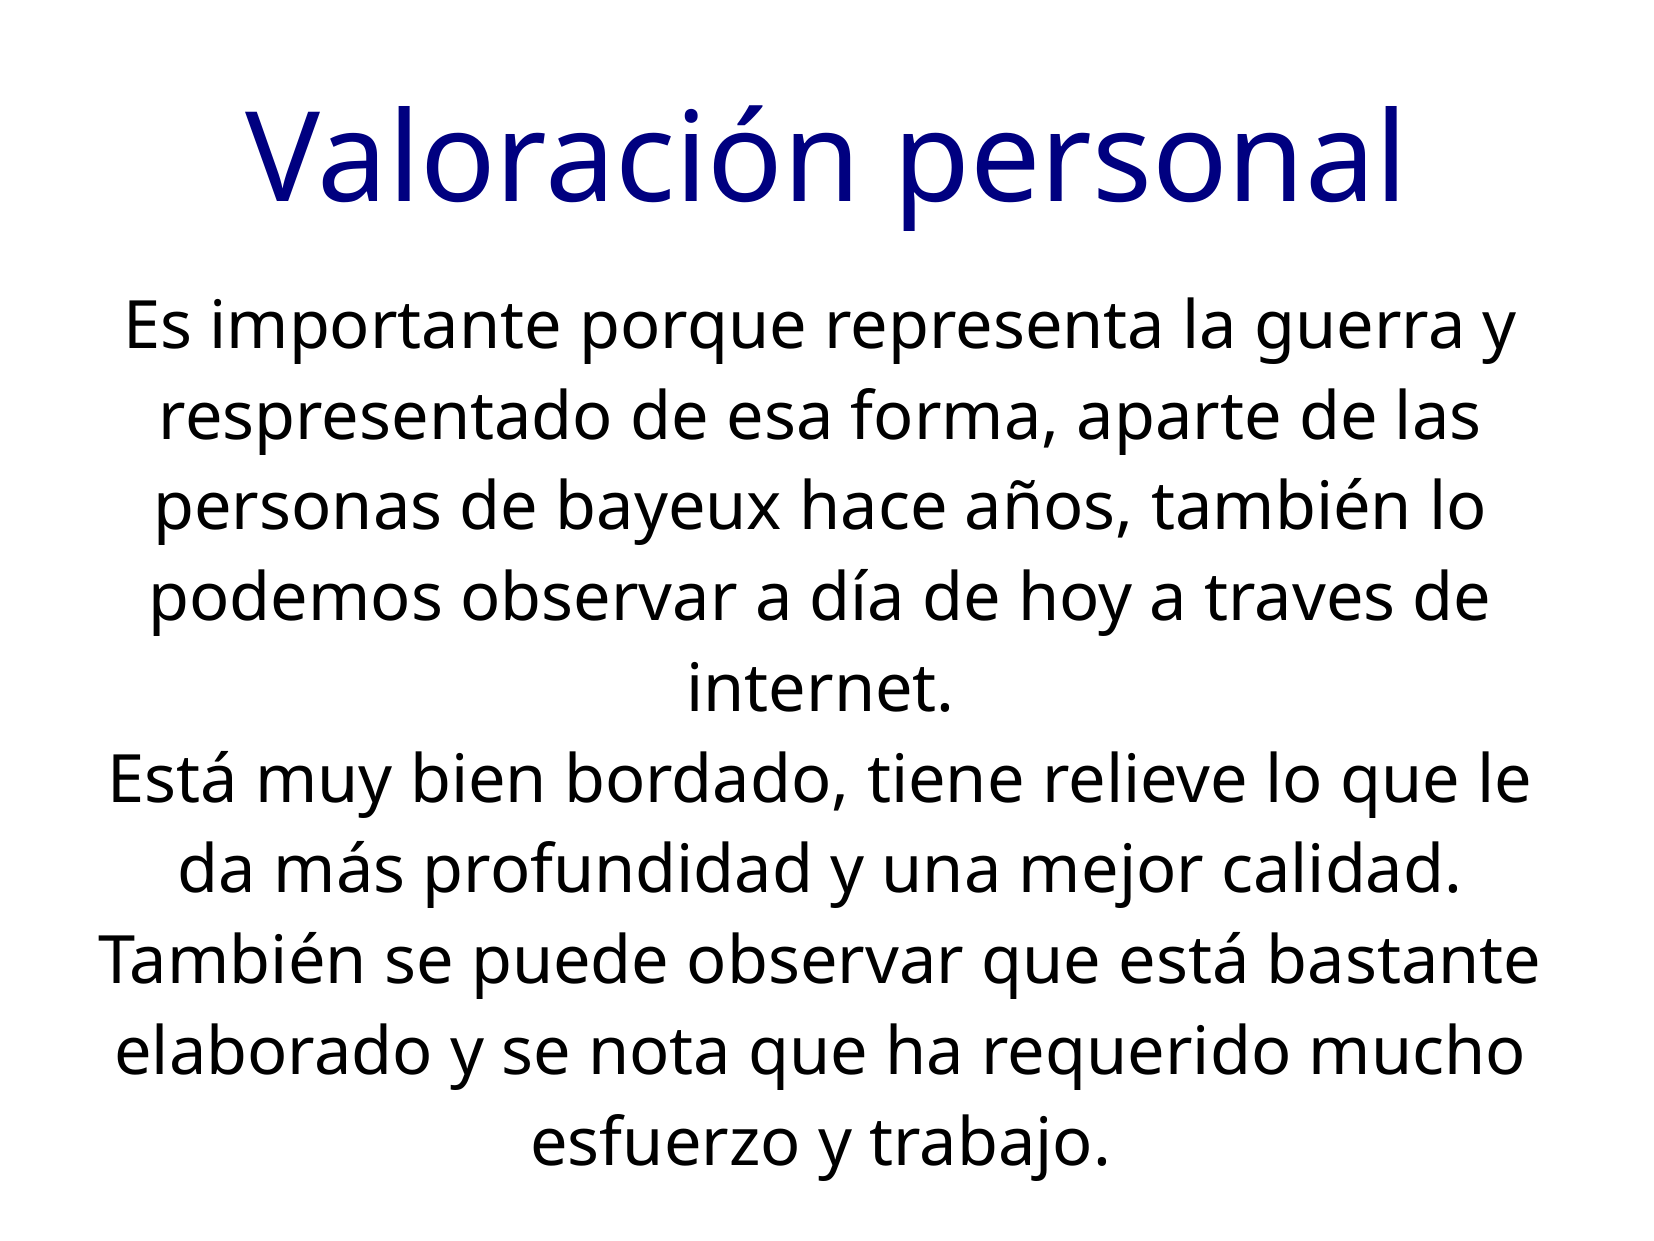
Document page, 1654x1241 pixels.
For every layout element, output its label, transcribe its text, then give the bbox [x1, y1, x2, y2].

title Valoración personal [82, 56, 1571, 250]
subtitle Es importante porque representa la guerra y respresentado de esa forma, aparte de las personas de bayeux hace años, también lo podemos observar a día de hoy a traves de internet. Está muy bien bordado, tiene relieve lo que le da más profundidad y una mejor calidad. También se puede observar que está bastante elaborado y se nota que ha requerido mucho esfuerzo y trabajo. [76, 265, 1565, 1196]
